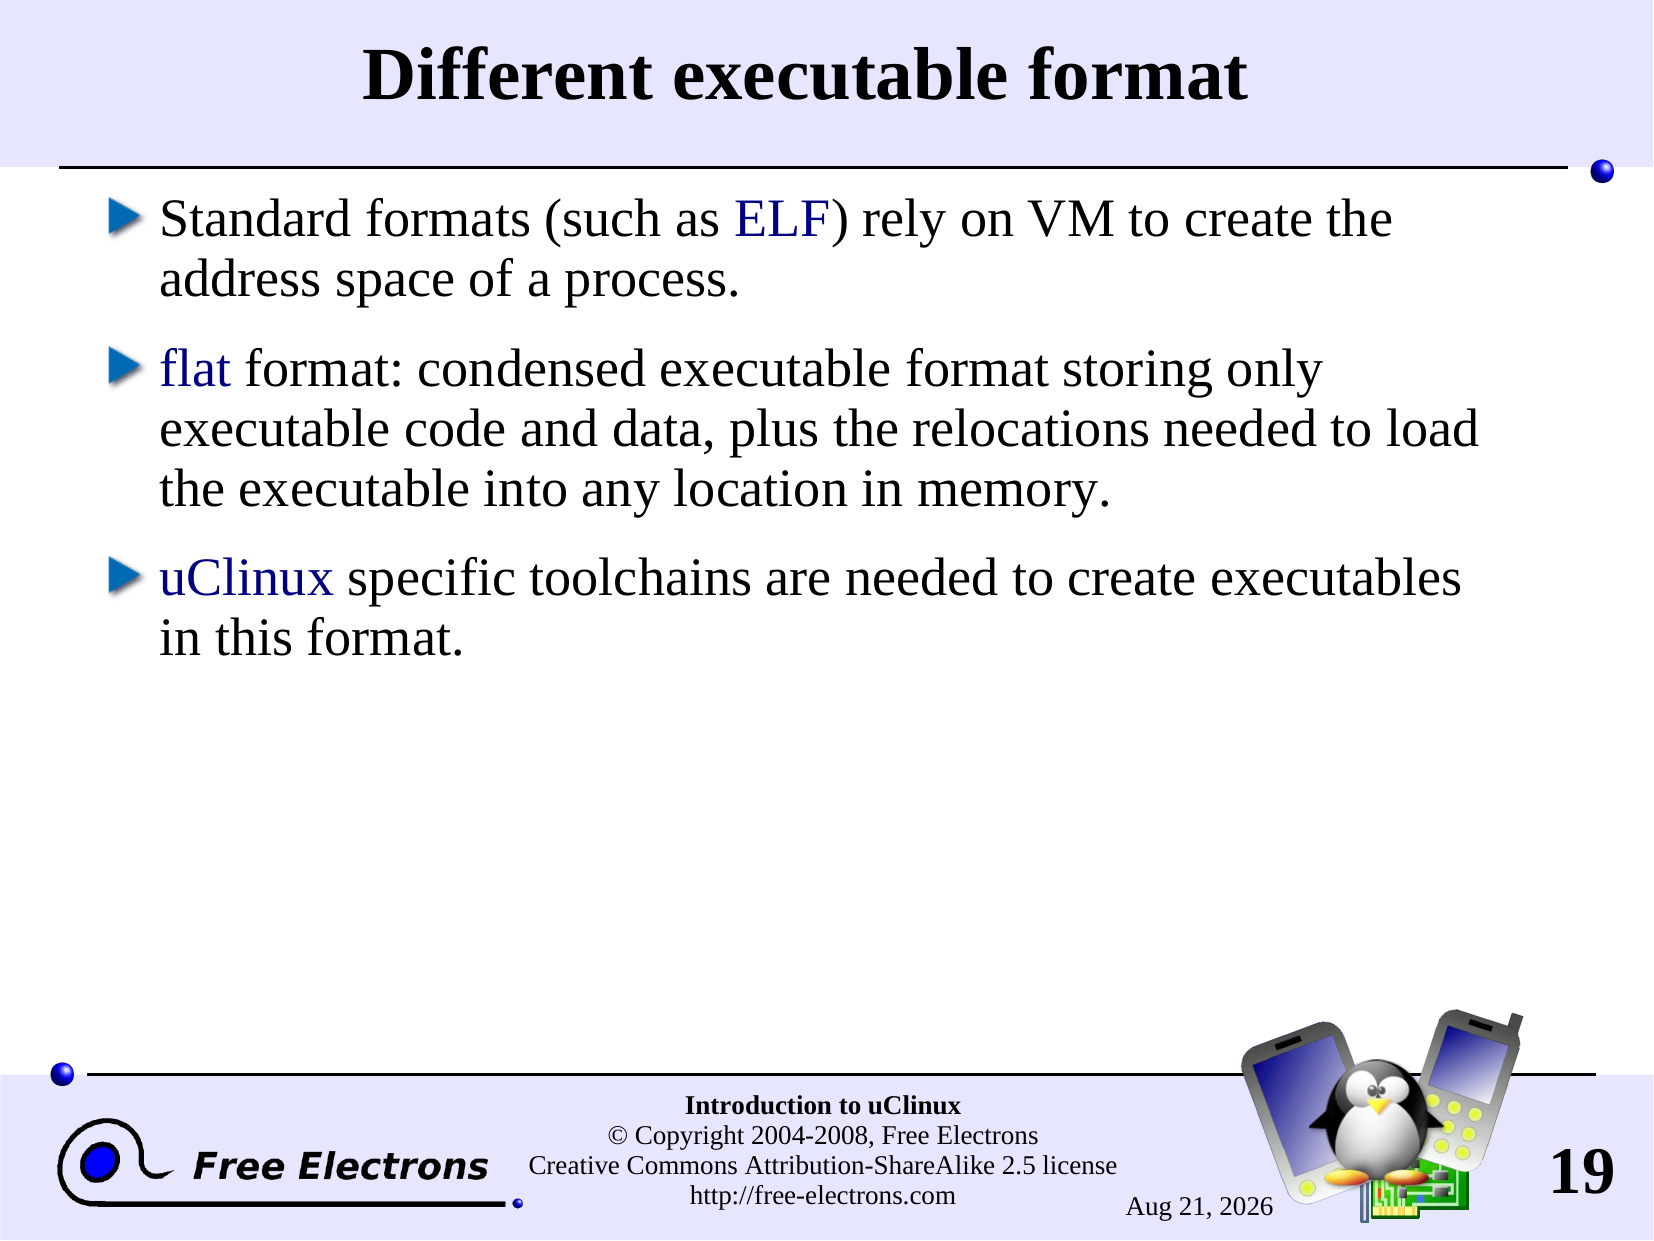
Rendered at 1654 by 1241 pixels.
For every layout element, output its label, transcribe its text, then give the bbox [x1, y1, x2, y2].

picture [1225, 1002, 1538, 1241]
title Different executable format [60, 25, 1551, 124]
picture [50, 1107, 527, 1216]
list Standard formats (such as ELF) rely on VM to create the address space of a process. flat format: condensed executable format storing only executable code and data, plus the relocations needed to load the executable into any location in memory. uClinux specific toolchains are needed to create executables in this format. [88, 188, 1501, 1007]
